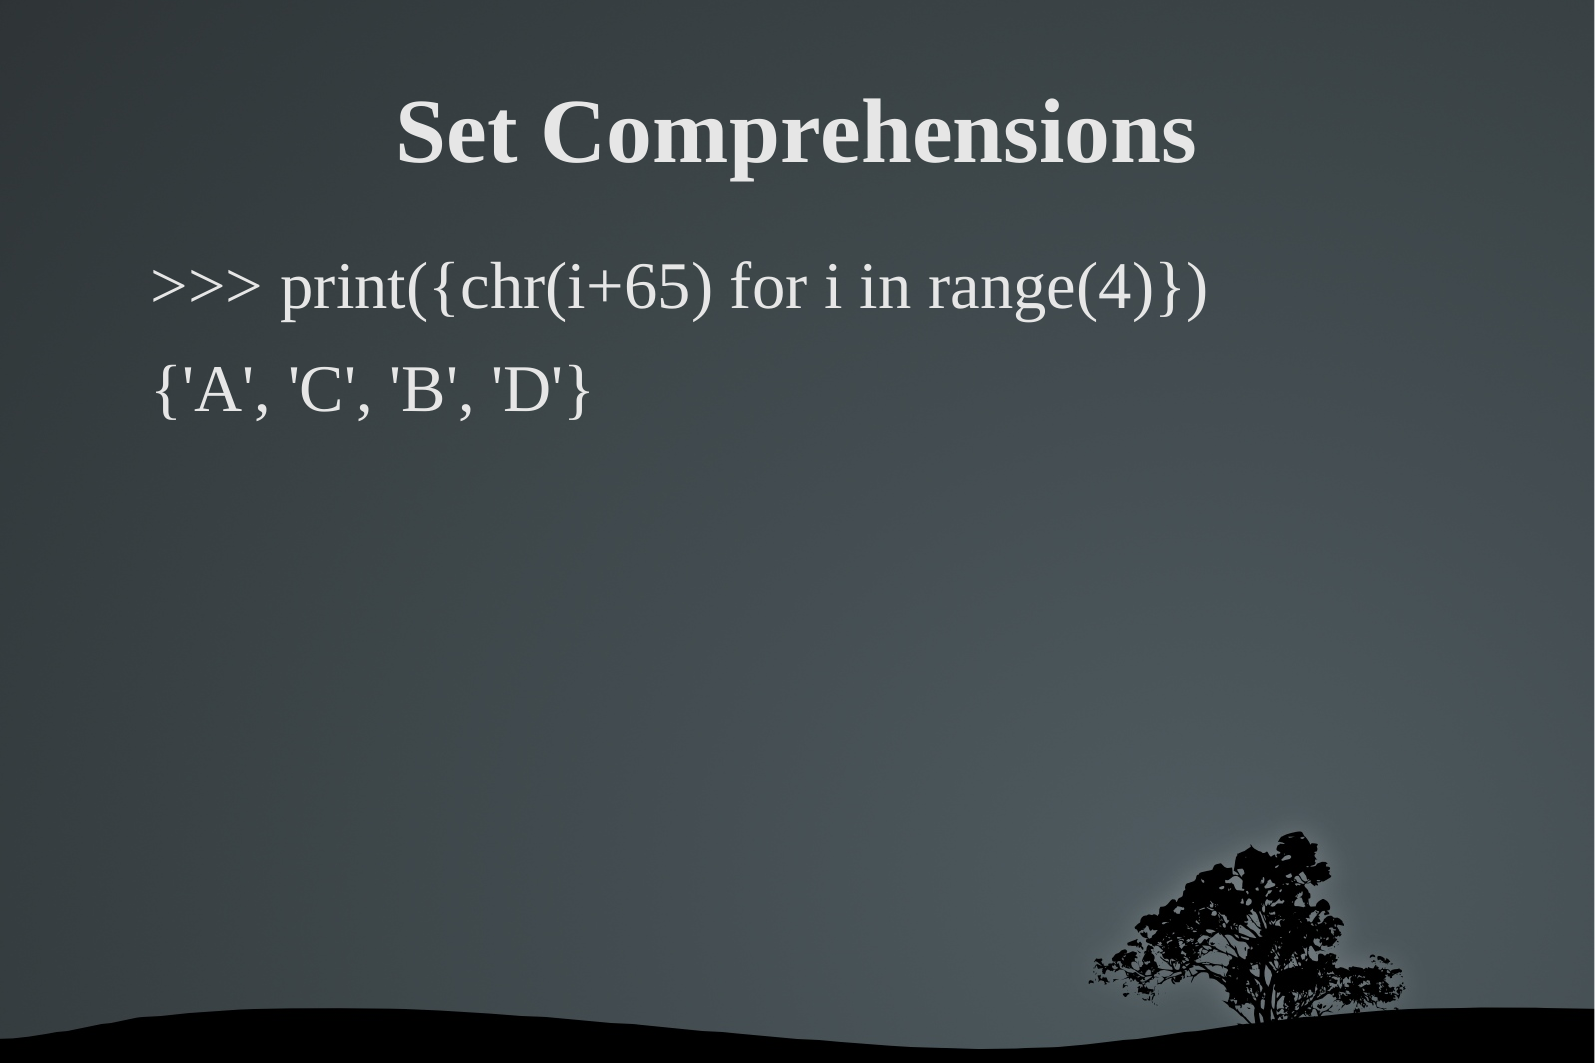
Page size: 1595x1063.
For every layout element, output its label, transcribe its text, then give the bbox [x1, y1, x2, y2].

list >>> print({chr(i+65) for i in range(4)}) {'A', 'C', 'B', 'D'} [79, 248, 1515, 951]
picture [0, 0, 1595, 1063]
title Set Comprehensions [79, 42, 1515, 220]
